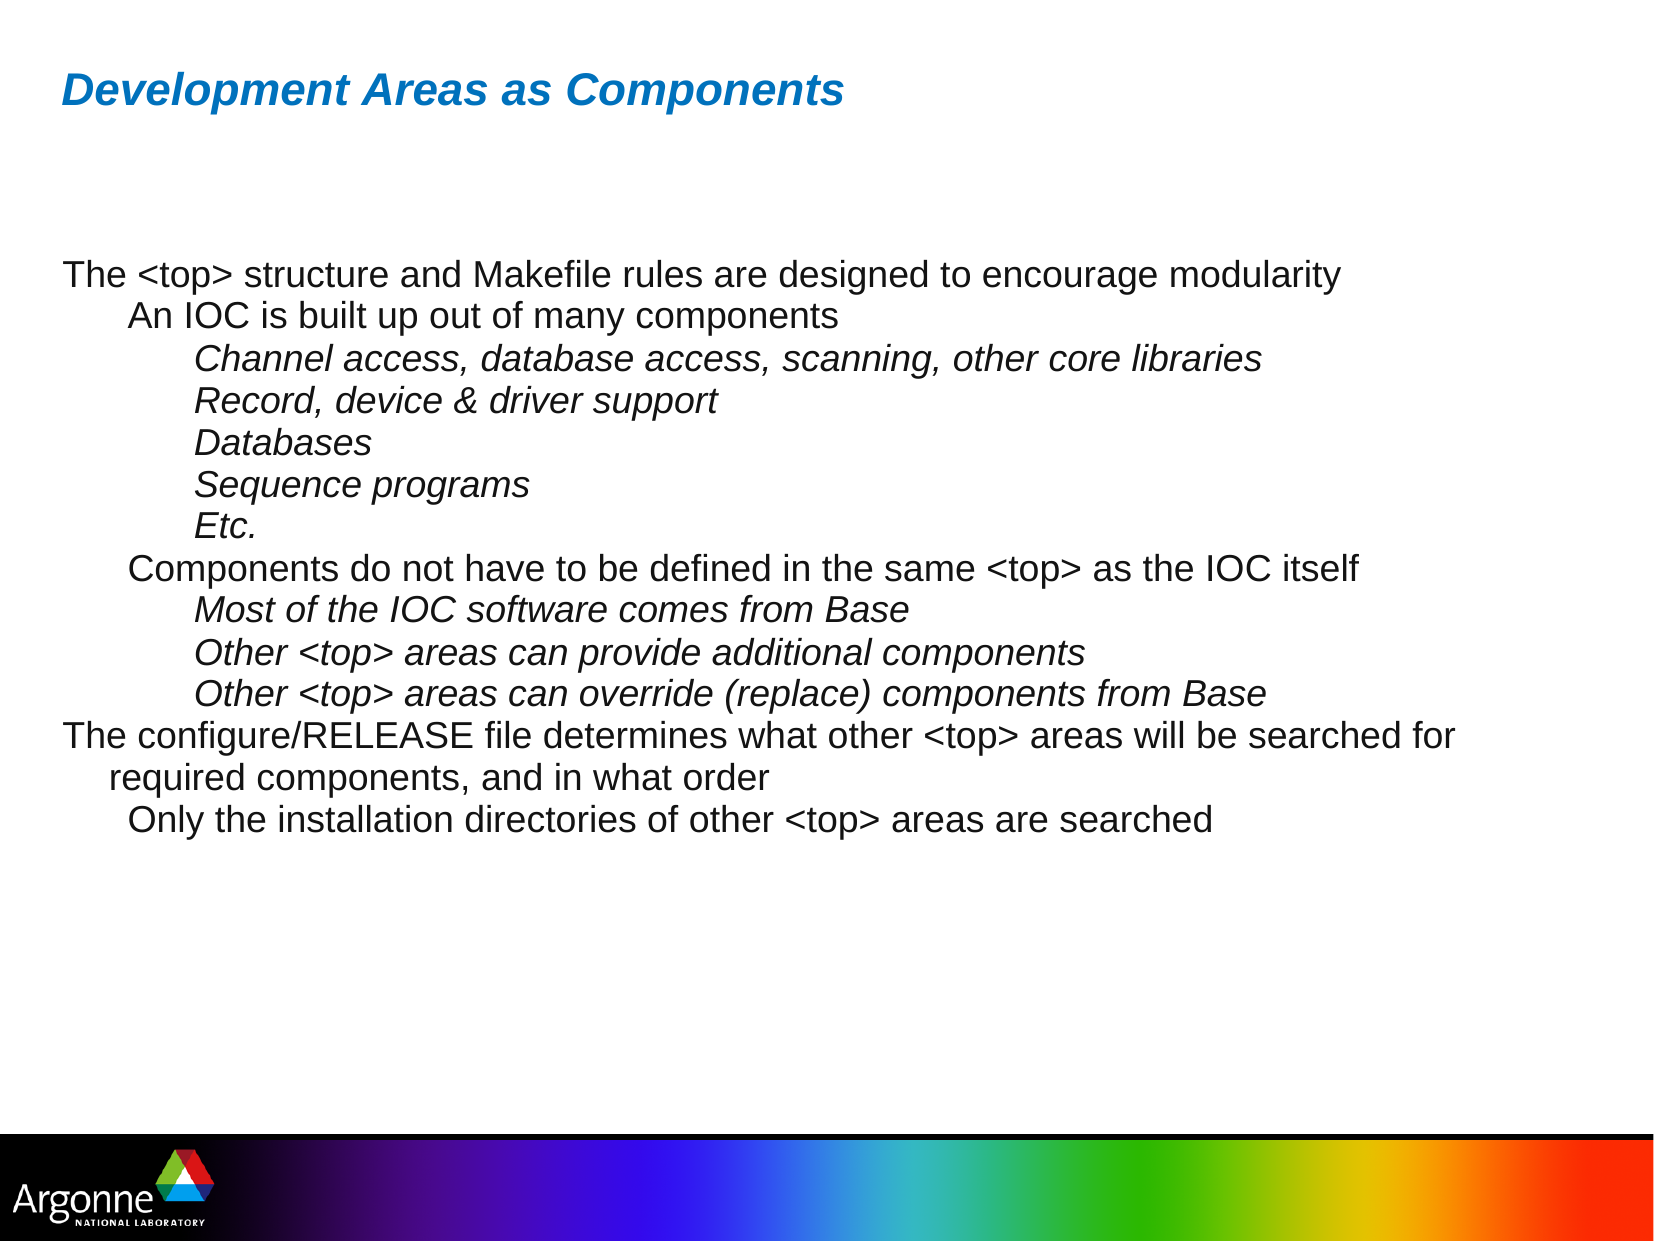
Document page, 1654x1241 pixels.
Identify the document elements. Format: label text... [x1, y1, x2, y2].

list The <top> structure and Makefile rules are designed to encourage modularity An IOC is built up out of many components Channel access, database access, scanning, other core libraries Record, device & driver support Databases Sequence programs Etc. Components do not have to be defined in the same <top> as the IOC itself Most of the IOC software comes from Base Other <top> areas can provide additional components Other <top> areas can override (replace) components from Base The configure/RELEASE file determines what other <top> areas will be searched for required components, and in what order Only the installation directories of other <top> areas are searched [62, 253, 1498, 1032]
title Development Areas as Components [61, 56, 1500, 126]
picture [0, 1134, 1654, 1241]
